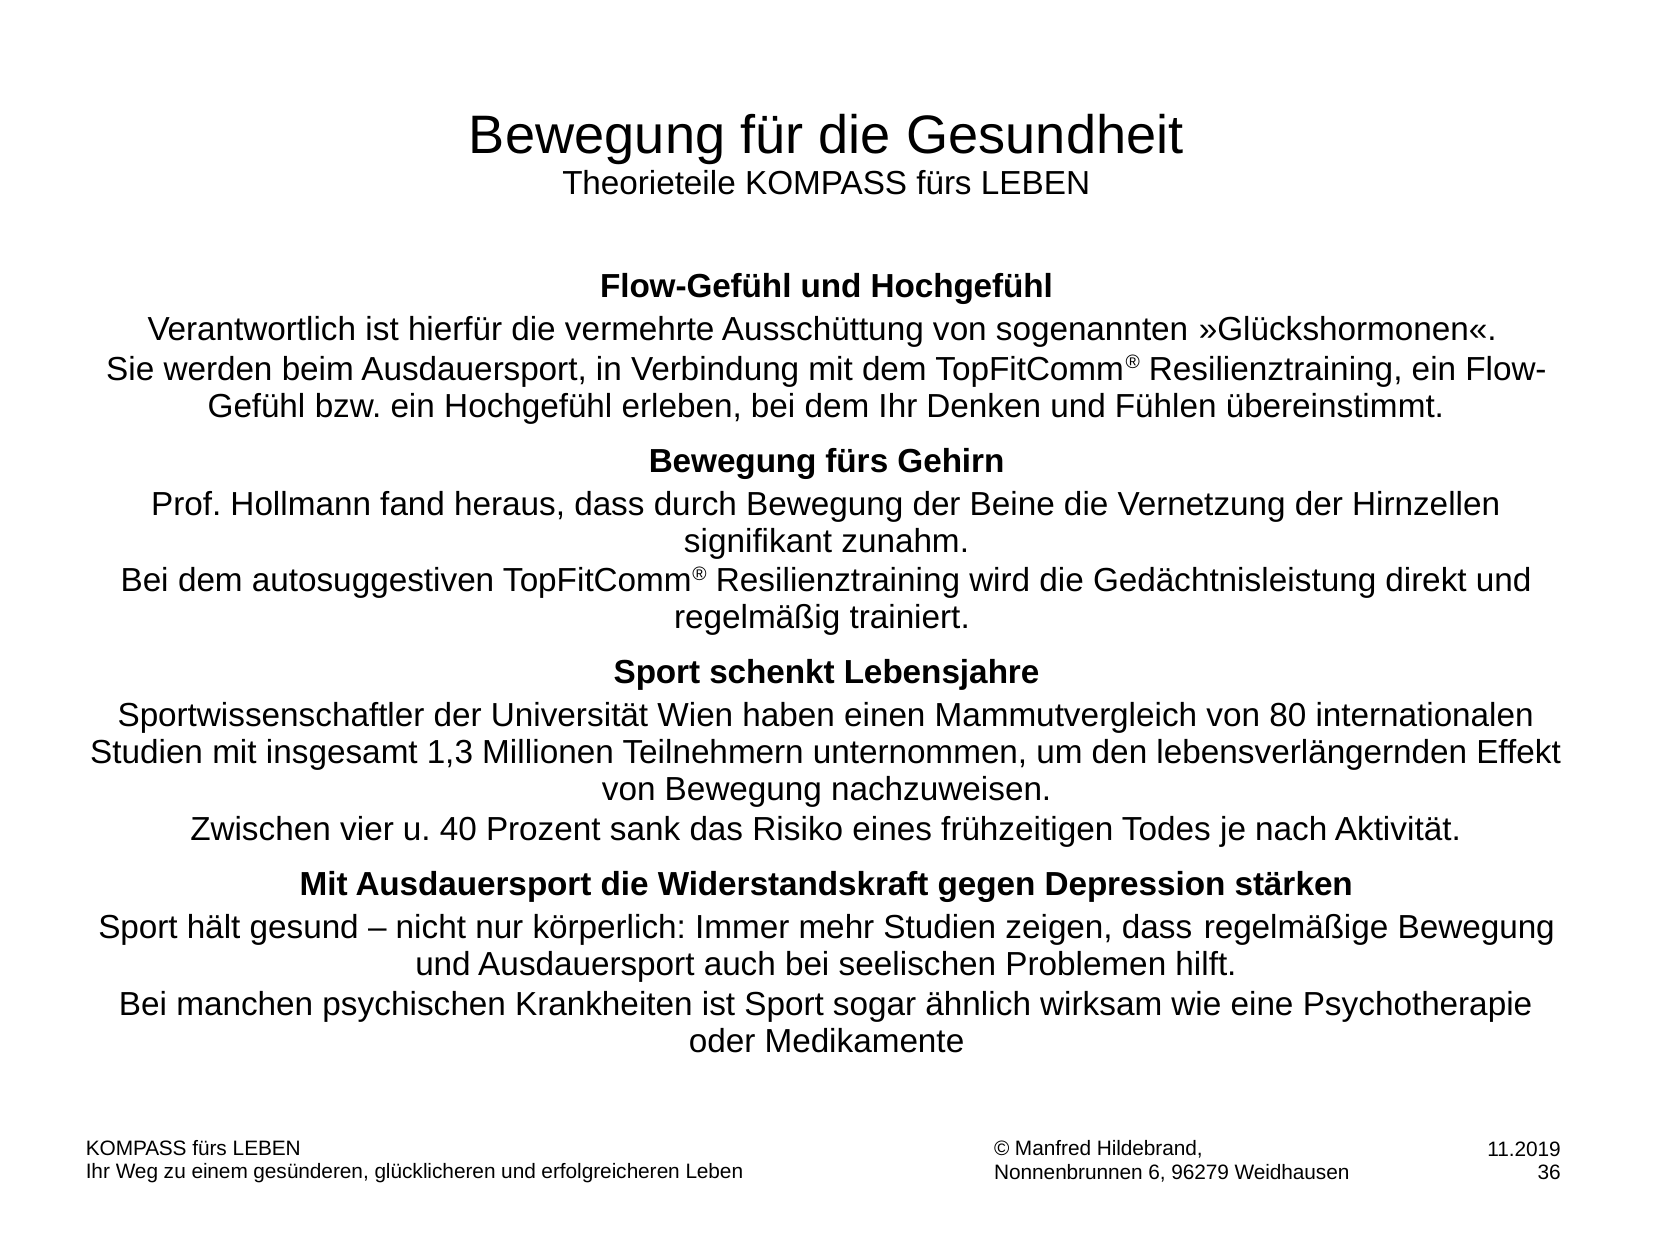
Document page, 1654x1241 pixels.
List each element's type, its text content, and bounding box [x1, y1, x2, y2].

text_box © Manfred Hildebrand, Nonnenbrunnen 6, 96279 Weidhausen [979, 1118, 1389, 1203]
text_box KOMPASS fürs LEBEN Ihr Weg zu einem gesünderen, glücklicheren und erfolgreicheren Leben [70, 1118, 964, 1202]
title Bewegung für die Gesundheit Theorieteile KOMPASS fürs LEBEN [82, 49, 1571, 257]
list Flow-Gefühl und Hochgefühl Verantwortlich ist hierfür die vermehrte Ausschüttung von sogenannten »Glückshormonen«. Sie werden beim Ausdauersport, in Verbindung mit dem TopFitComm® Resilienztraining, ein Flow-Gefühl bzw. ein Hochgefühl erleben, bei dem Ihr Denken und Fühlen übereinstimmt. Bewegung fürs Gehirn Prof. Hollmann fand heraus, dass durch Bewegung der Beine die Vernetzung der Hirnzellen signifikant zunahm. Bei dem autosuggestiven TopFitComm® Resilienztraining wird die Gedächtnisleistung direkt und regelmäßig trainiert. Sport schenkt Lebensjahre Sportwissenschaftler der Universität Wien haben einen Mammutvergleich von 80 internationalen Studien mit insgesamt 1,3 Millionen Teilnehmern unternommen, um den lebensverlängernden Effekt von Bewegung nachzuweisen. Zwischen vier u. 40 Prozent sank das Risiko eines frühzeitigen Todes je nach Aktivität. Mit Ausdauersport die Widerstandskraft gegen Depression stärken Sport hält gesund – nicht nur körperlich: Immer mehr Studien zeigen, dass regelmäßige Bewegung und Ausdauersport auch bei seelischen Problemen hilft. Bei manchen psychischen Krankheiten ist Sport sogar ähnlich wirksam wie eine Psychotherapie oder Medikamente [82, 267, 1571, 1109]
text_box 11.2019 36 [1405, 1118, 1576, 1203]
